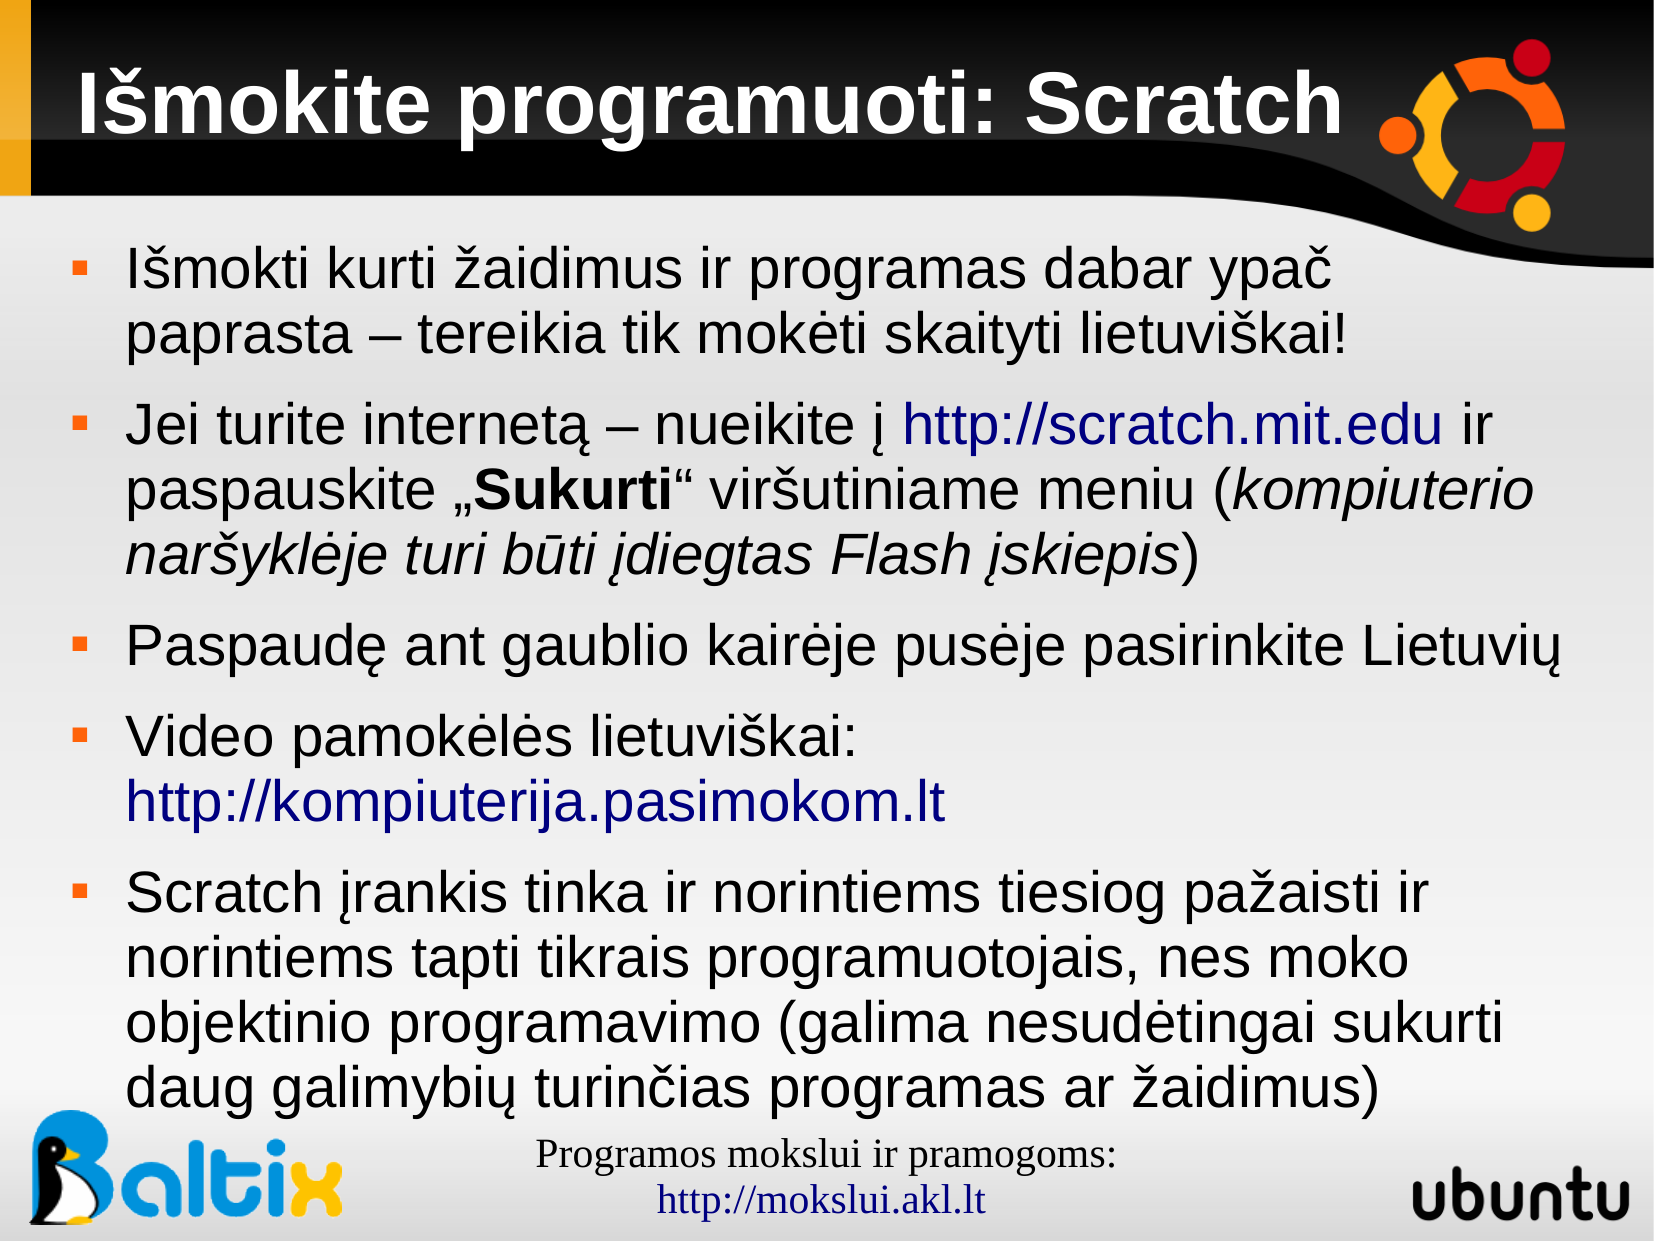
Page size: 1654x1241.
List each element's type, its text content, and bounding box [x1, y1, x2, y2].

title Išmokite programuoti: Scratch [76, 0, 1565, 208]
list Išmokti kurti žaidimus ir programas dabar ypač paprasta – tereikia tik mokėti skaityti lietuviškai! Jei turite internetą – nueikite į http://scratch.mit.edu ir paspauskite „Sukurti“ viršutiniame meniu (kompiuterio naršyklėje turi būti įdiegtas Flash įskiepis) Paspaudę ant gaublio kairėje pusėje pasirinkite Lietuvių Video pamokėlės lietuviškai: http://kompiuterija.pasimokom.lt Scratch įrankis tinka ir norintiems tiesiog pažaisti ir norintiems tapti tikrais programuotojais, nes moko objektinio programavimo (galima nesudėtingai sukurti daug galimybių turinčias programas ar žaidimus) [54, 236, 1595, 1152]
picture [0, 0, 1654, 1241]
